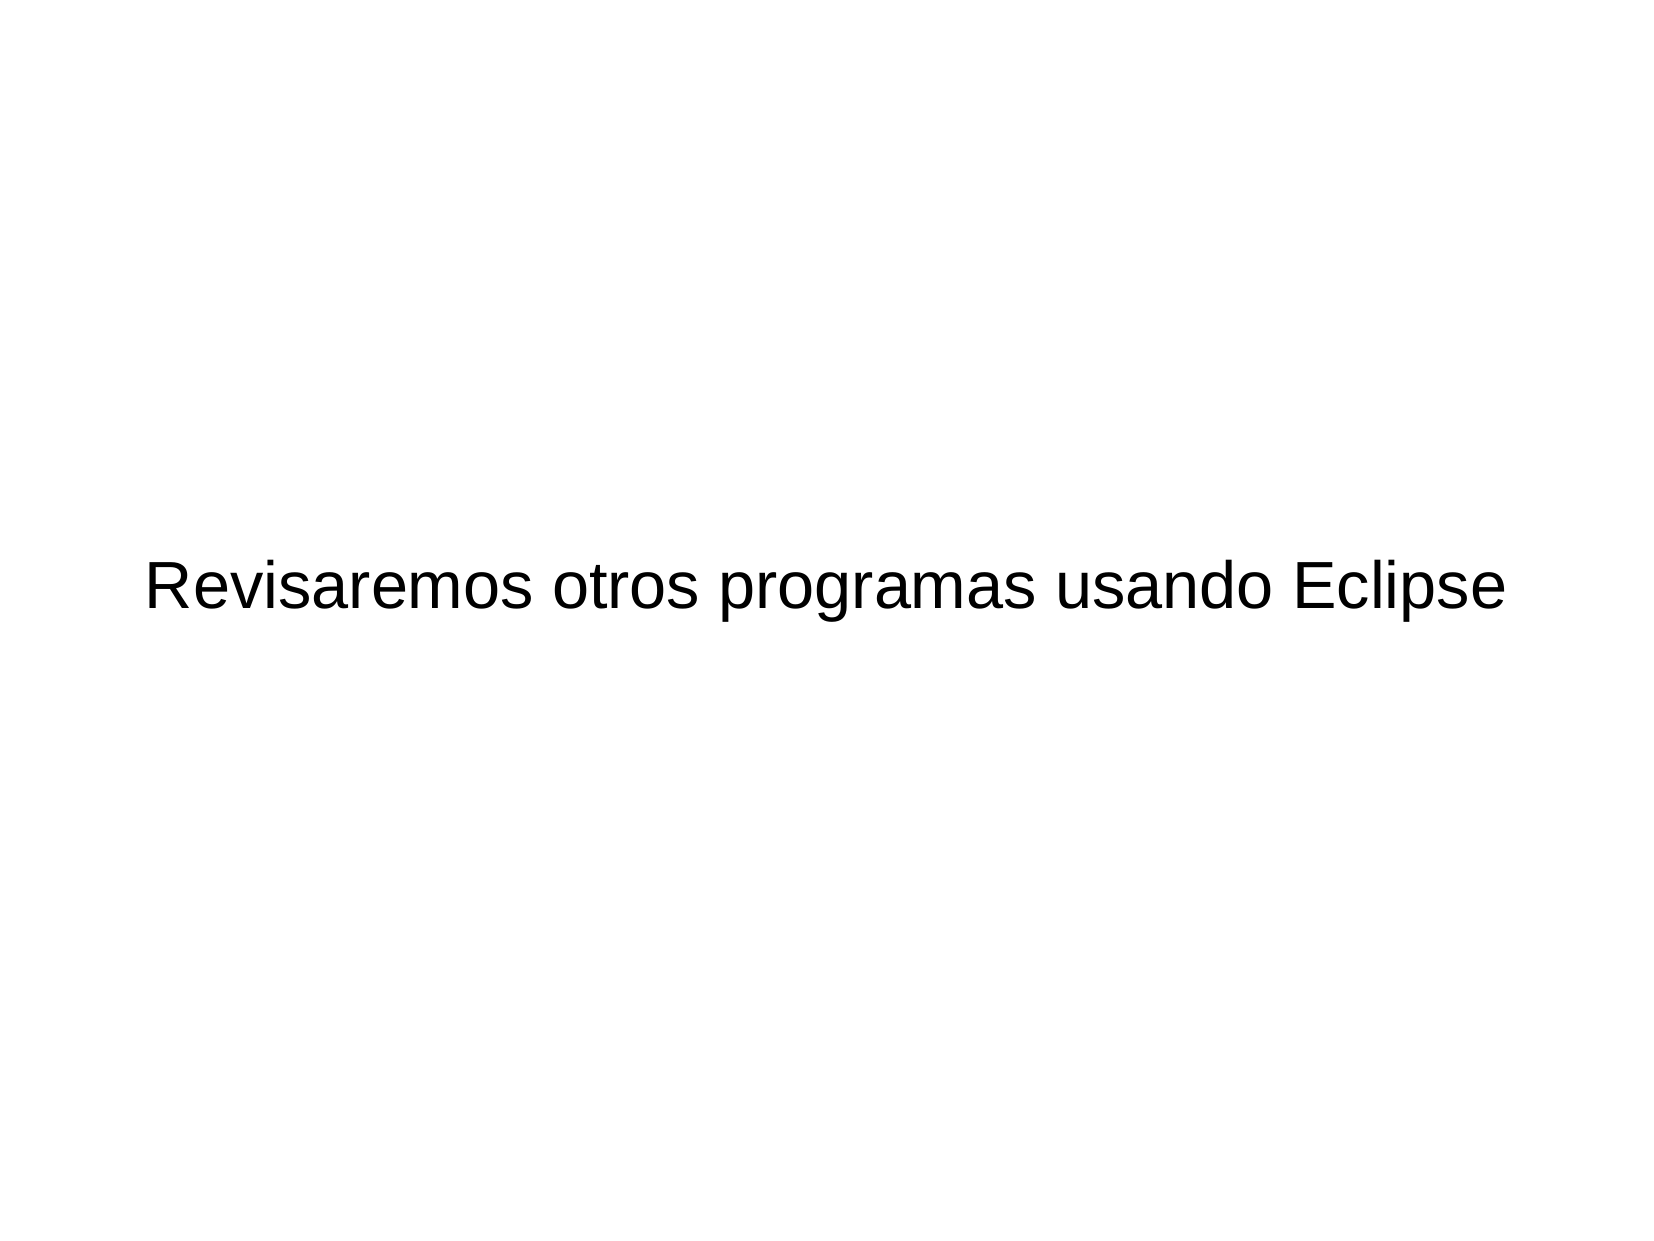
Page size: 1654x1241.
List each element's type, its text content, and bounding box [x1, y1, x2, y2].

subtitle Revisaremos otros programas usando Eclipse [82, 49, 1571, 1121]
